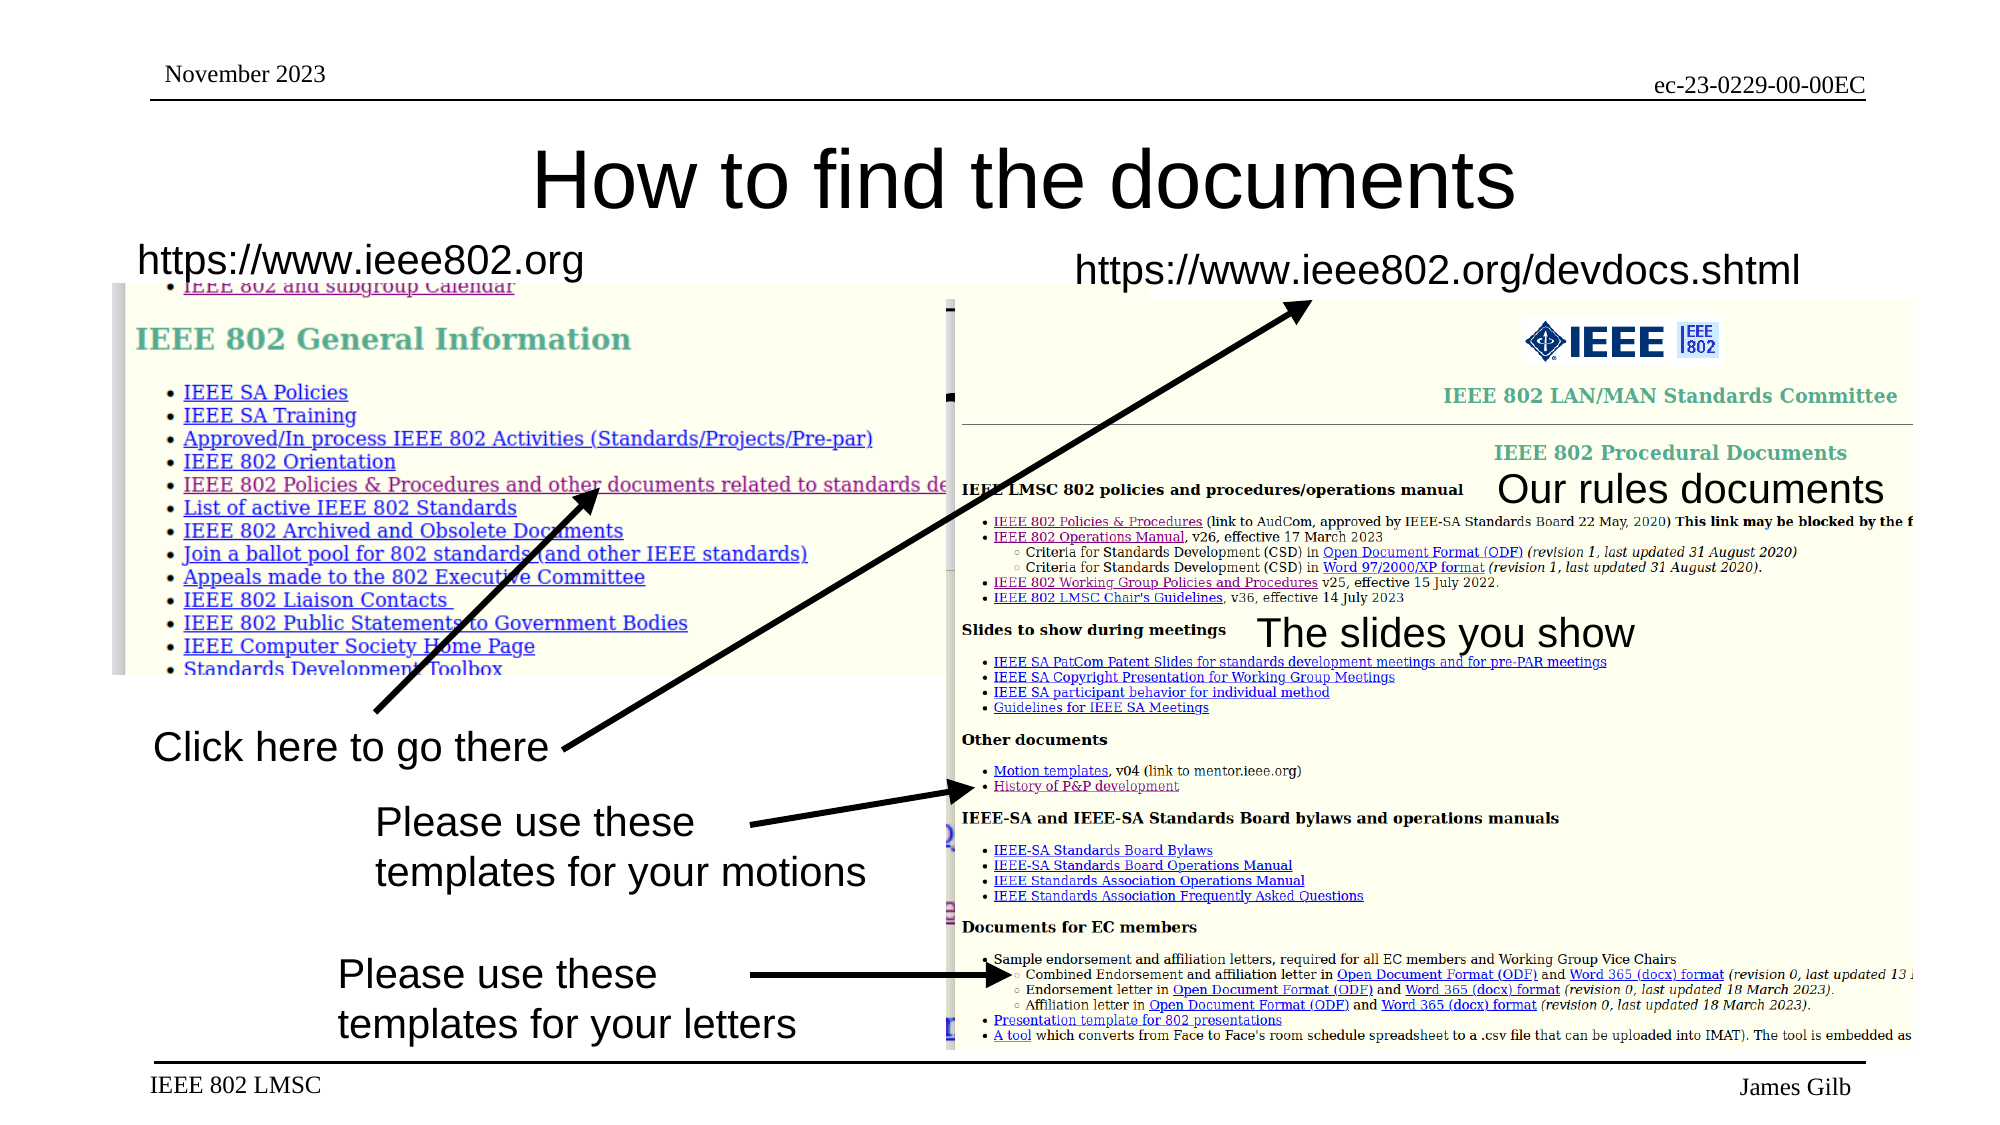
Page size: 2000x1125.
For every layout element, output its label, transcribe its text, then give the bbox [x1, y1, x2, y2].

picture [112, 283, 1299, 676]
text_box Please use these templates for your motions [360, 787, 901, 903]
text_box The slides you show [1241, 598, 1651, 664]
text_box https://www.ieee802.org [122, 224, 601, 290]
text_box Our rules documents [1482, 454, 1900, 520]
picture [694, 299, 1913, 1051]
text_box https://www.ieee802.org/devdocs.shtml [1059, 235, 1817, 300]
title How to find the documents [149, 112, 1900, 238]
text_box Please use these templates for your letters [322, 938, 863, 1054]
text_box Click here to go there [138, 712, 565, 778]
